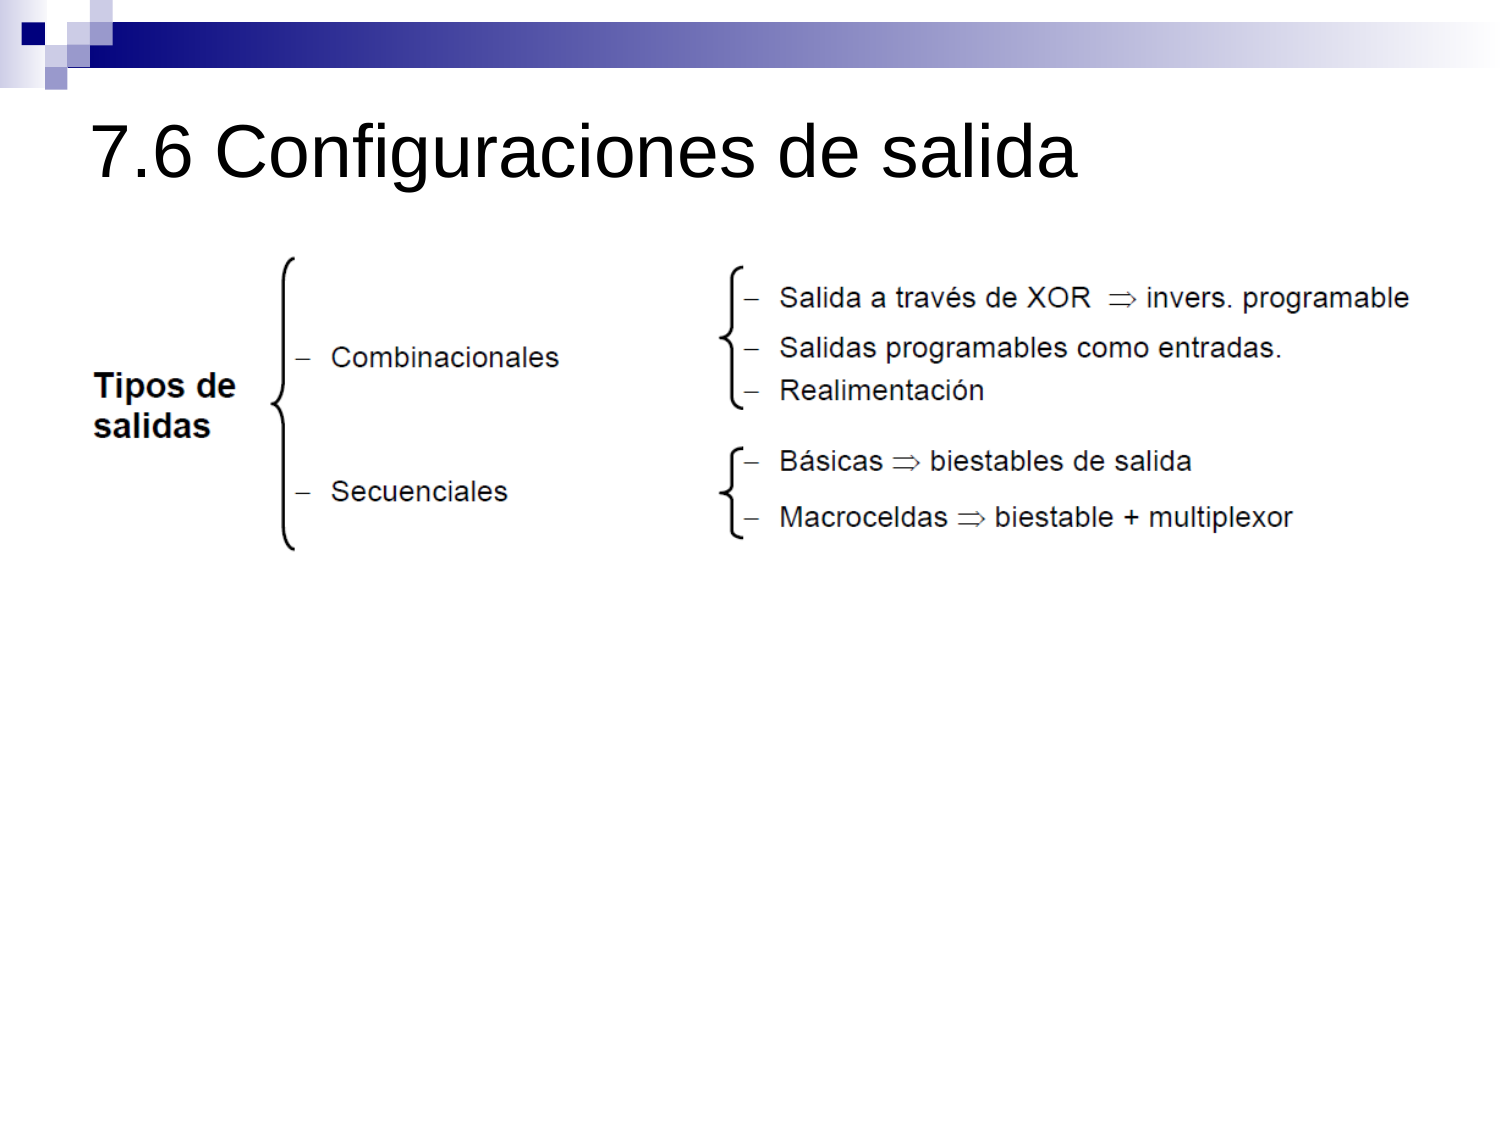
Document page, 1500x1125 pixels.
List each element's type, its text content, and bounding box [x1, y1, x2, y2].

title 7.6 Configuraciones de salida [75, 75, 1426, 221]
picture [76, 243, 1427, 576]
